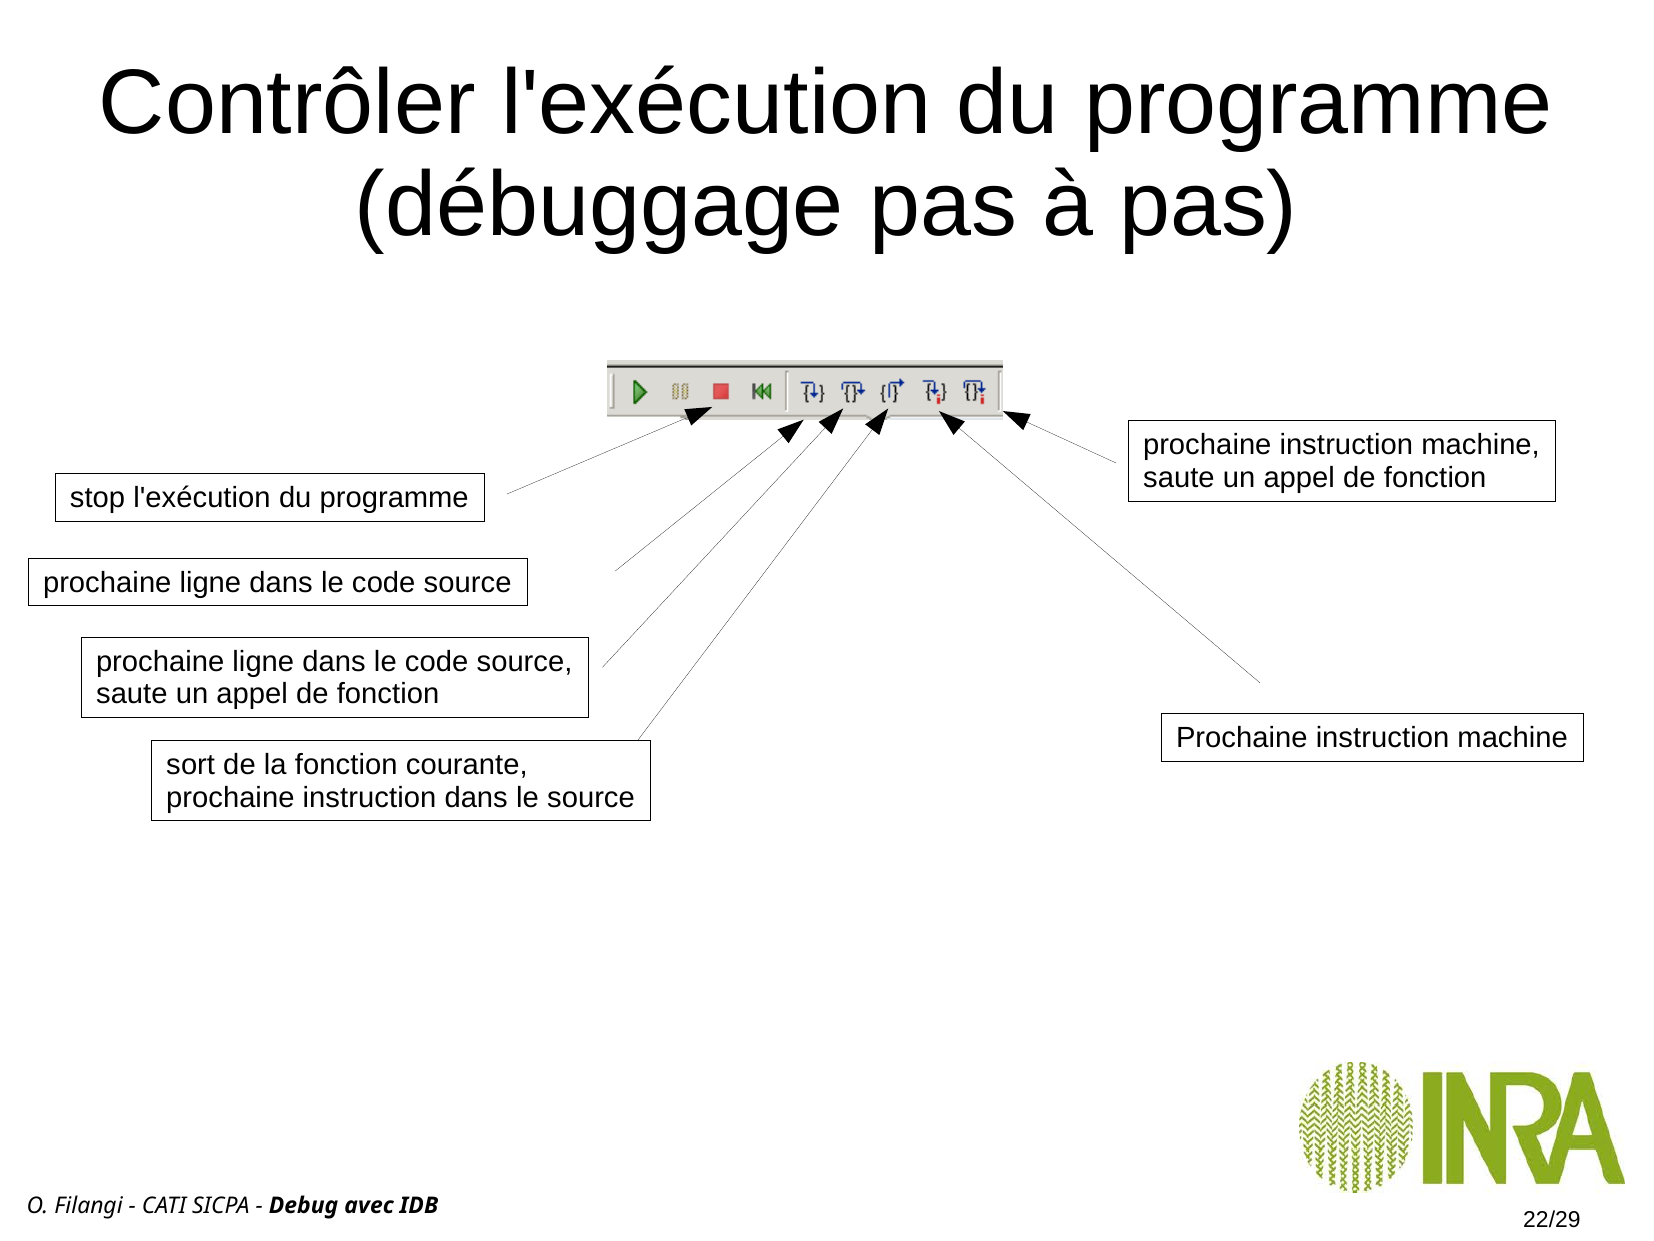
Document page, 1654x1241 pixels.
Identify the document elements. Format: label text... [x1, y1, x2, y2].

text_box prochaine ligne dans le code source [28, 558, 528, 606]
picture [1299, 1062, 1625, 1193]
title Contrôler l'exécution du programme (débuggage pas à pas) [82, 49, 1571, 257]
text_box sort de la fonction courante, prochaine instruction dans le source [151, 740, 651, 821]
text_box O. Filangi - CATI SICPA - Debug avec IDB [5, 1181, 476, 1227]
text_box <numéro>/29 [1508, 1199, 1654, 1241]
text_box Prochaine instruction machine [1161, 713, 1584, 762]
text_box stop l'exécution du programme [55, 473, 485, 522]
text_box prochaine instruction machine, saute un appel de fonction [1128, 420, 1556, 502]
text_box prochaine ligne dans le code source, saute un appel de fonction [81, 637, 589, 718]
picture [607, 360, 1003, 420]
